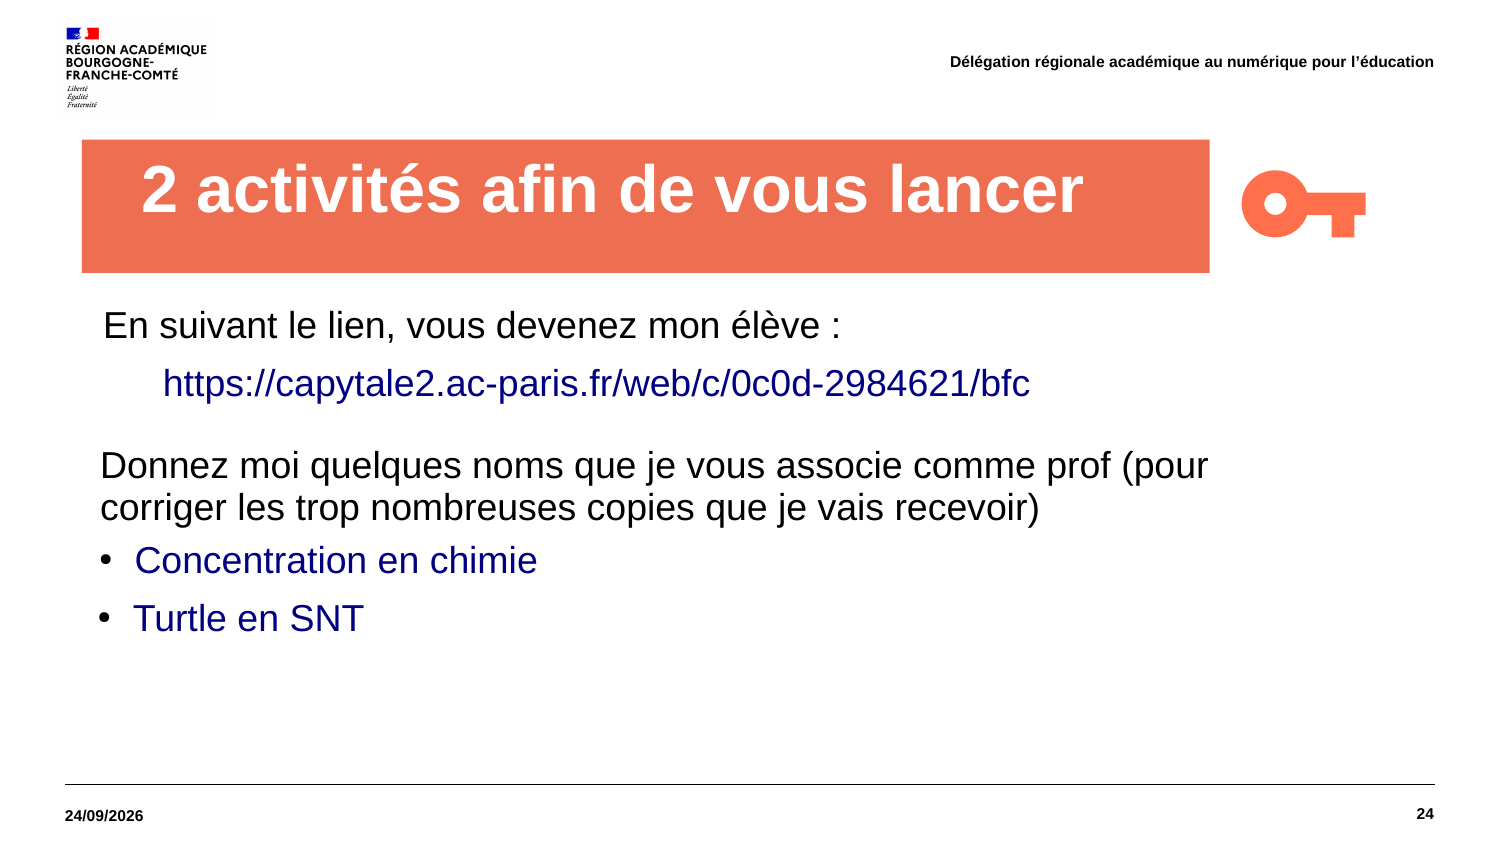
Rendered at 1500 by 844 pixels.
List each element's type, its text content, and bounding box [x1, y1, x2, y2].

text_box https://capytale2.ac-paris.fr/web/c/0c0d-2984621/bfc [148, 355, 1264, 437]
text_box Donnez moi quelques noms que je vous associe comme prof (pour corriger les trop nombreuses copies que je vais recevoir) [85, 437, 1320, 536]
text_box [1241, 170, 1366, 238]
text_box <numéro> [1213, 784, 1435, 843]
text_box Délégation régionale académique au numérique pour l’éducation [470, 32, 1435, 91]
text_box En suivant le lien, vous devenez mon élève : [88, 297, 1323, 355]
picture [55, 16, 218, 119]
text_box Concentration en chimie [84, 532, 697, 603]
text_box 2 activités afin de vous lancer [81, 139, 1210, 273]
text_box 14/02/2024 [64, 787, 245, 843]
text_box Turtle en SNT [82, 590, 556, 648]
